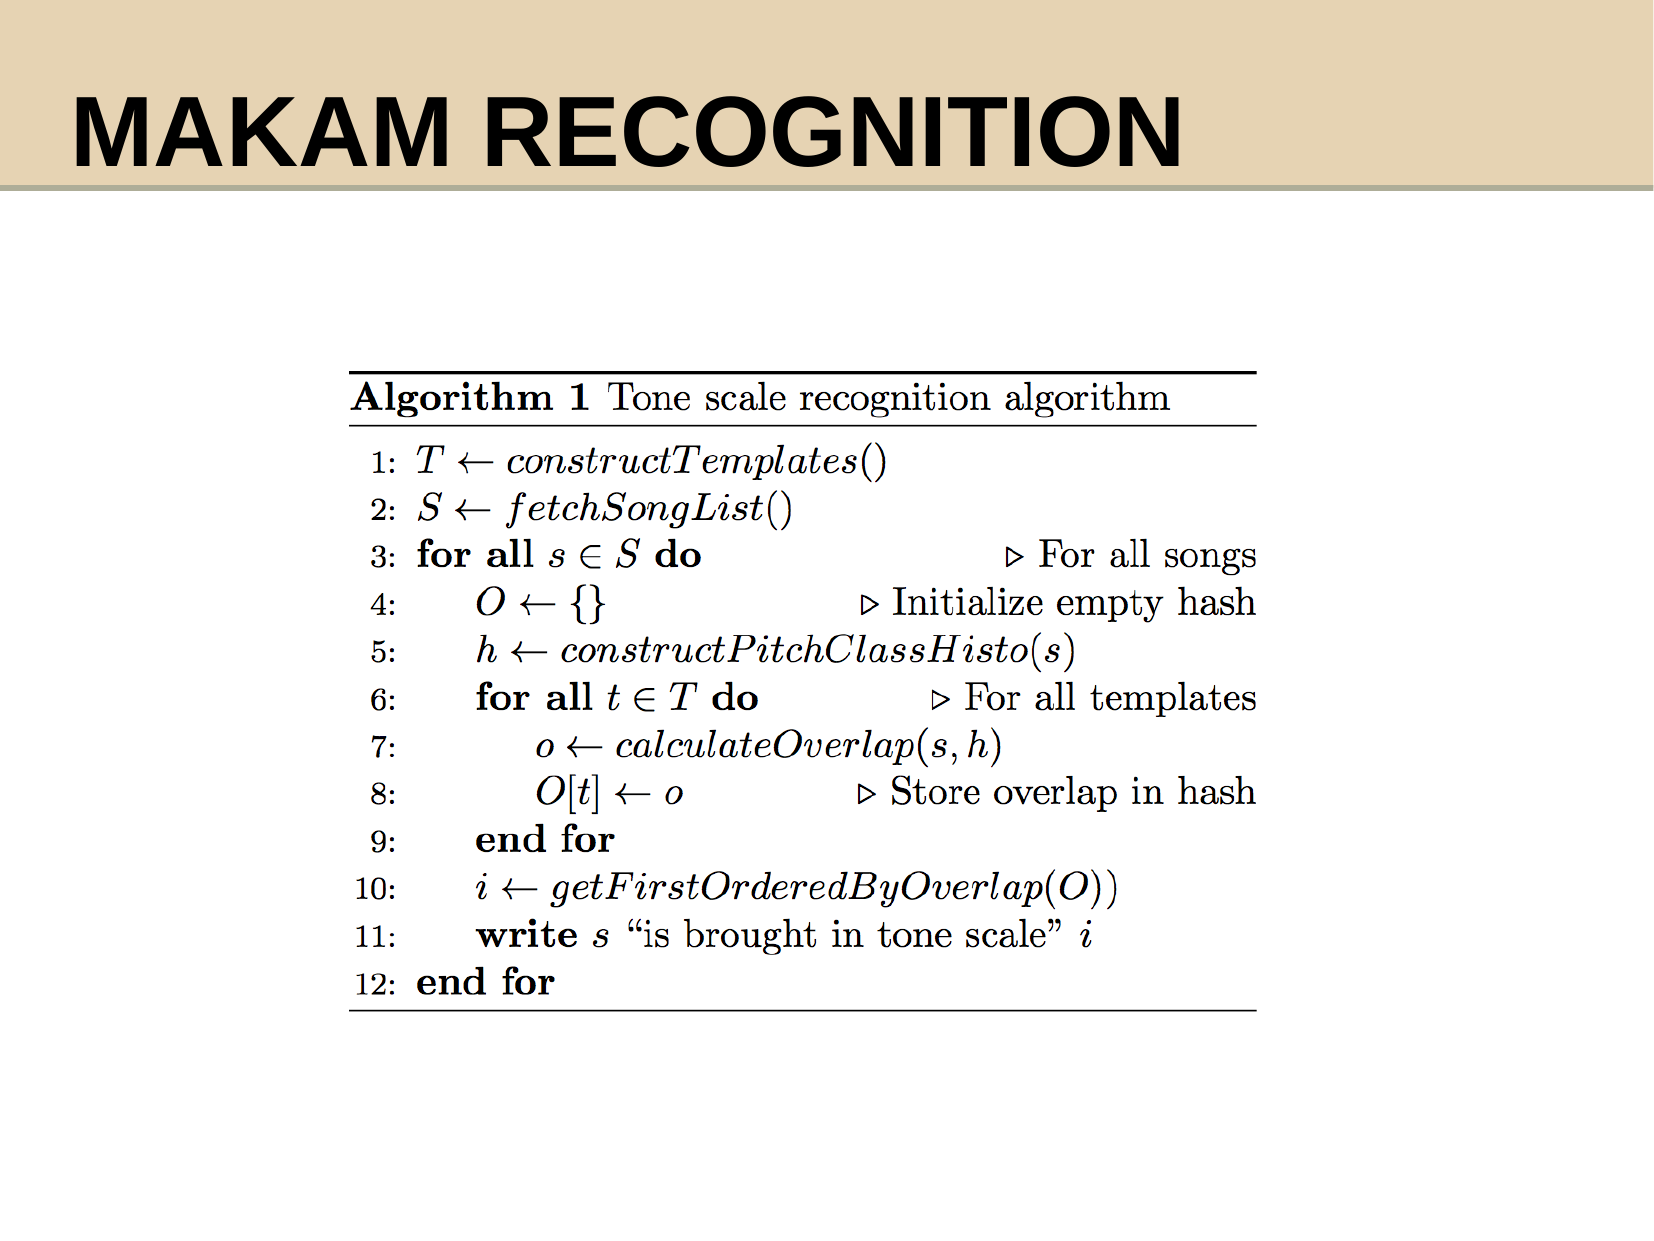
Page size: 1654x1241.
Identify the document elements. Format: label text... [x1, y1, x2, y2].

picture [325, 337, 1276, 1034]
title MAKAM RECOGNITION [0, 0, 1654, 188]
